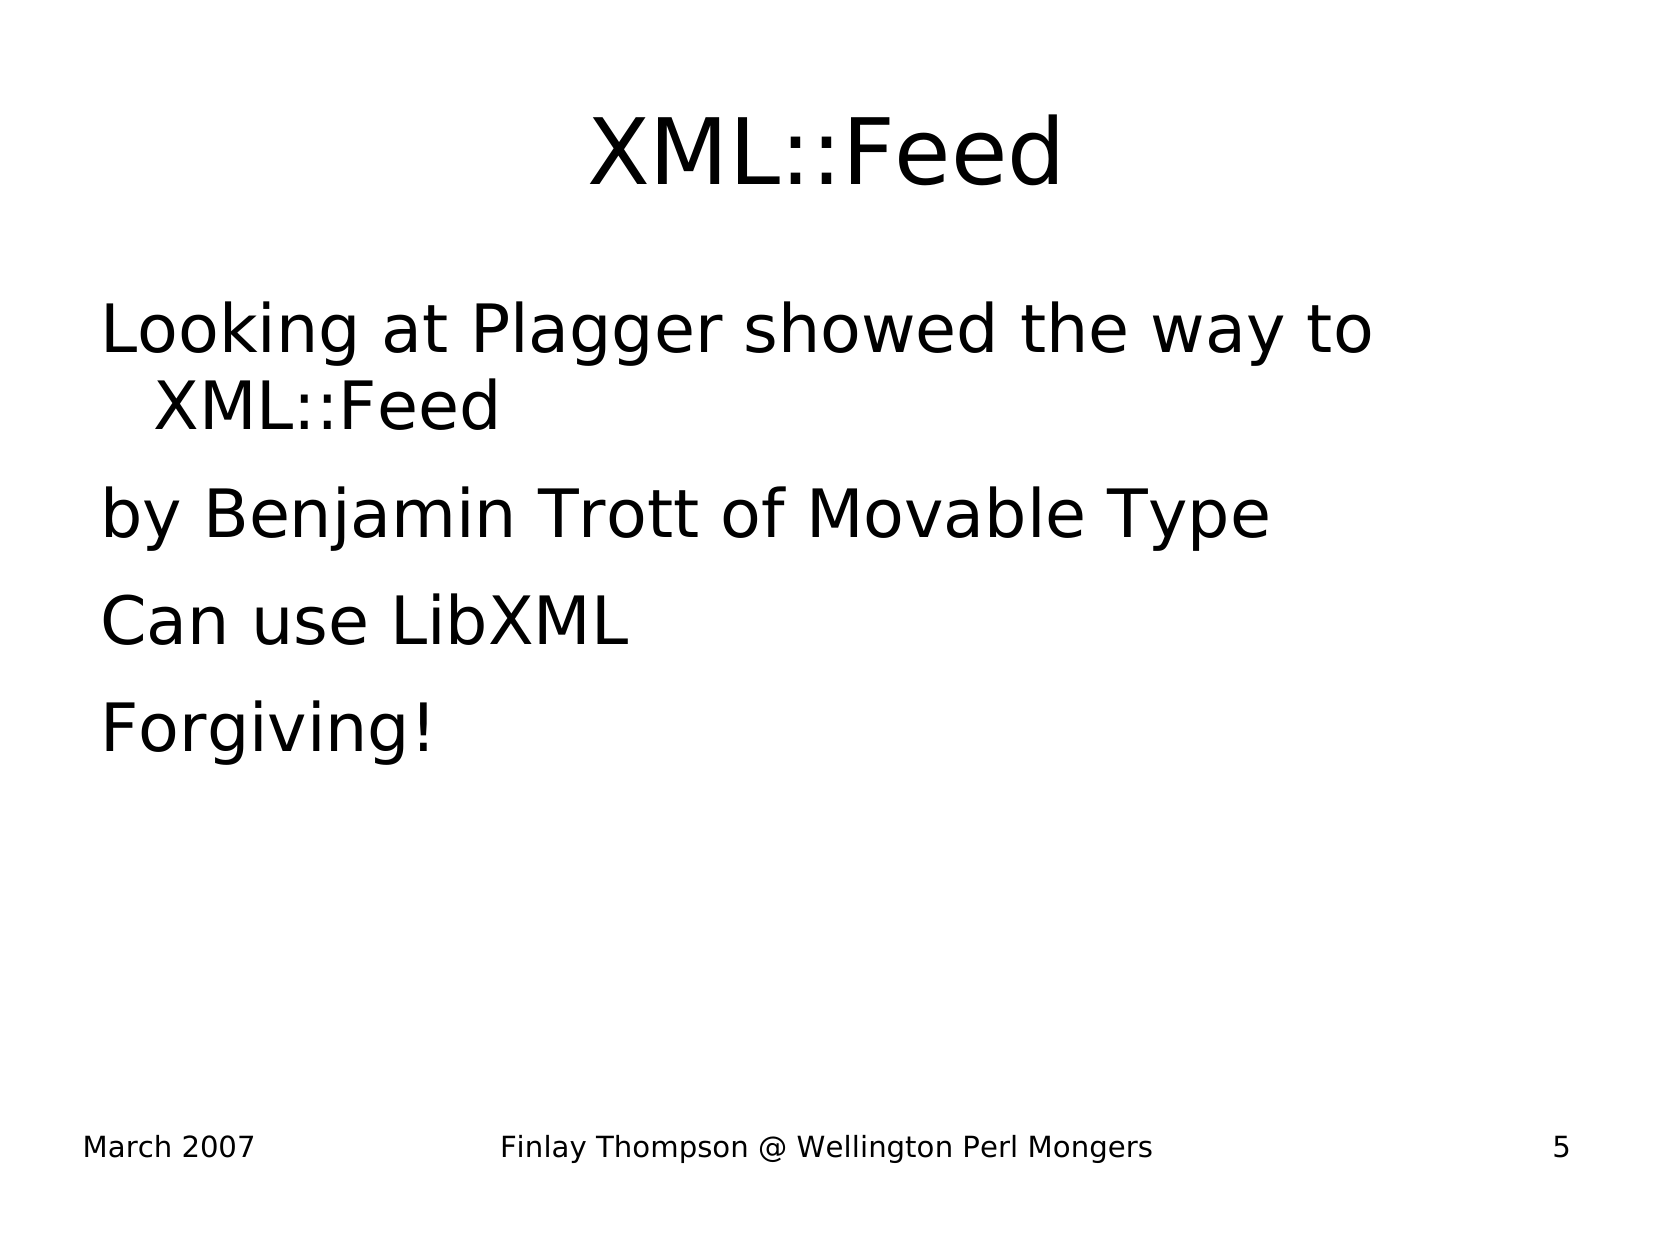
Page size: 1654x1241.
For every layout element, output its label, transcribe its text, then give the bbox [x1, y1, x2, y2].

title XML::Feed [82, 49, 1571, 257]
list Looking at Plagger showed the way to XML::Feed by Benjamin Trott of Movable Type Can use LibXML Forgiving! [82, 290, 1571, 1109]
